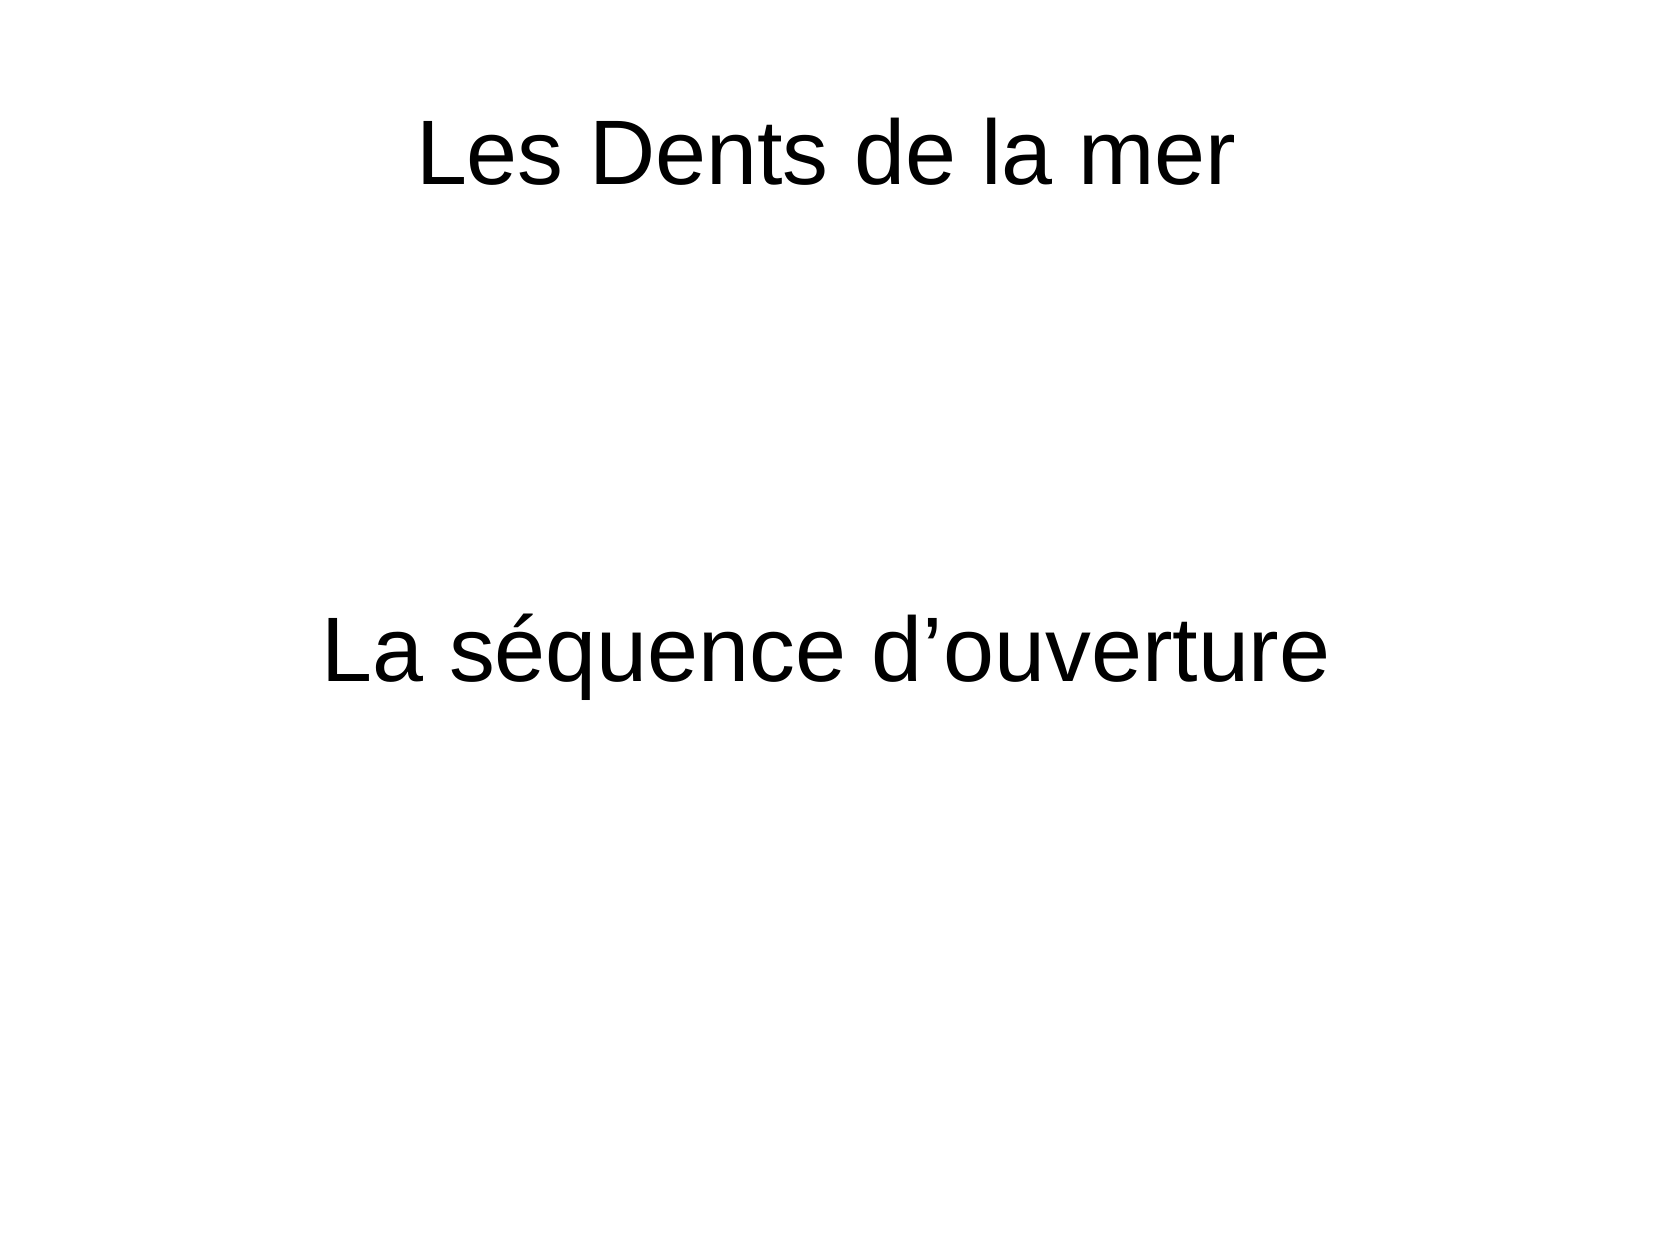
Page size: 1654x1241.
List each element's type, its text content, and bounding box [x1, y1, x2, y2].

subtitle La séquence d’ouverture [82, 290, 1571, 1010]
title Les Dents de la mer [82, 49, 1571, 257]
